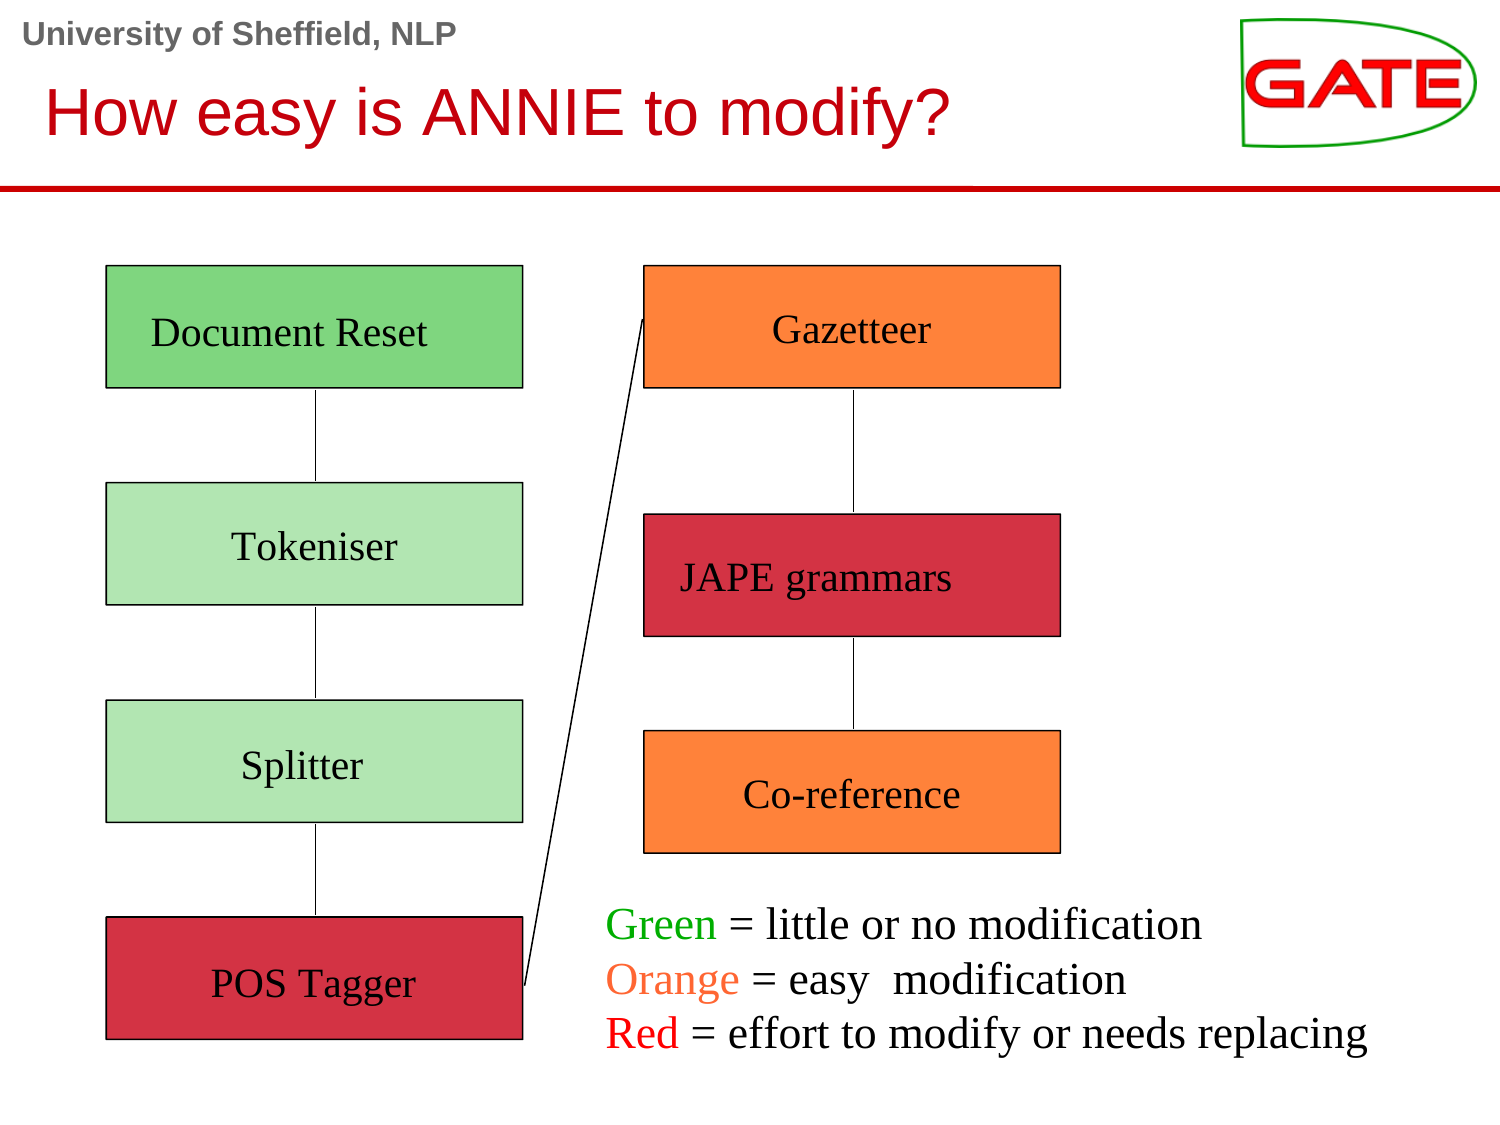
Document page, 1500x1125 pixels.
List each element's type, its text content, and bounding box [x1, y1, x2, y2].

text_box JAPE grammars [665, 542, 1031, 637]
text_box [106, 700, 523, 823]
title How easy is ANNIE to modify? [29, 9, 1388, 207]
text_box Green = little or no modification Orange = easy modification Red = effort to modify or needs replacing [590, 885, 1500, 1093]
text_box Co-reference [643, 730, 1061, 854]
text_box Tokeniser [106, 482, 523, 605]
text_box [643, 514, 1061, 637]
text_box [106, 917, 523, 1040]
text_box Document Reset [135, 297, 479, 361]
text_box POS Tagger [195, 947, 434, 1011]
text_box [106, 265, 523, 388]
text_box [643, 265, 1061, 388]
text_box Splitter [225, 730, 386, 794]
picture [1388, 18, 1477, 148]
text_box Gazetteer [757, 294, 971, 358]
